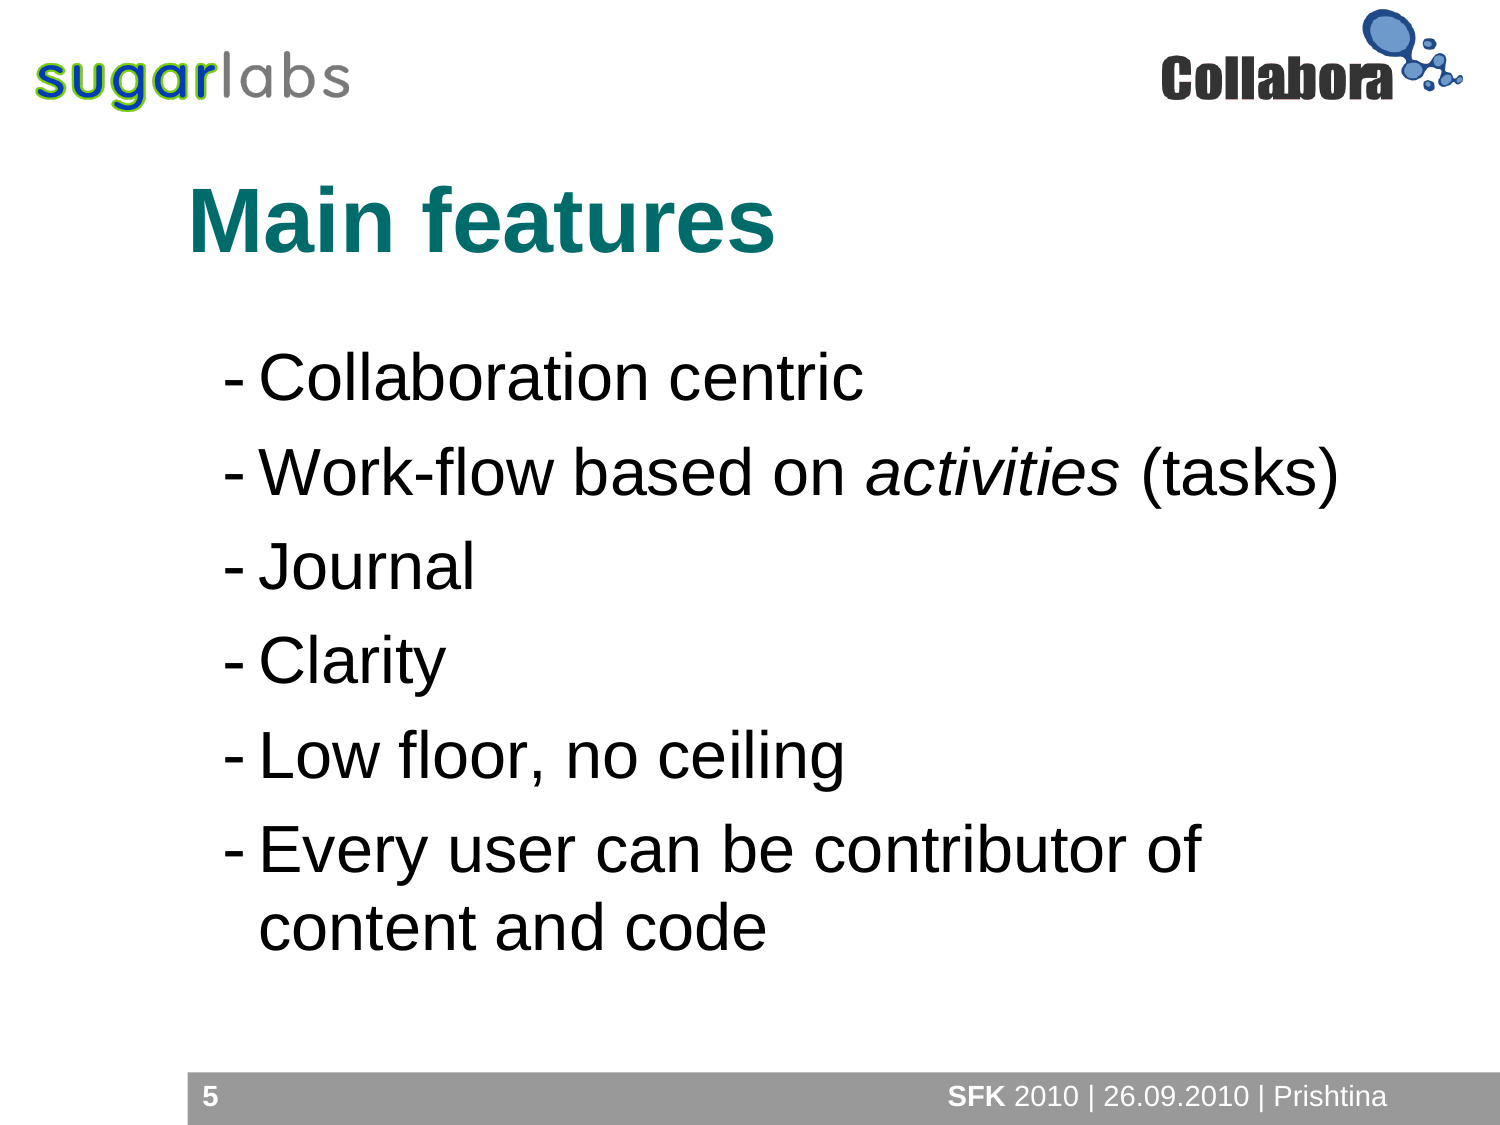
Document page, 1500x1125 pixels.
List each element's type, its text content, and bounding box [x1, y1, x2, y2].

picture [35, 51, 349, 112]
picture [1162, 9, 1463, 80]
title Main features [187, 80, 1500, 344]
list Collaboration centric Work-flow based on activities (tasks) Journal Clarity Low floor, no ceiling Every user can be contributor of content and code [187, 337, 1425, 1042]
